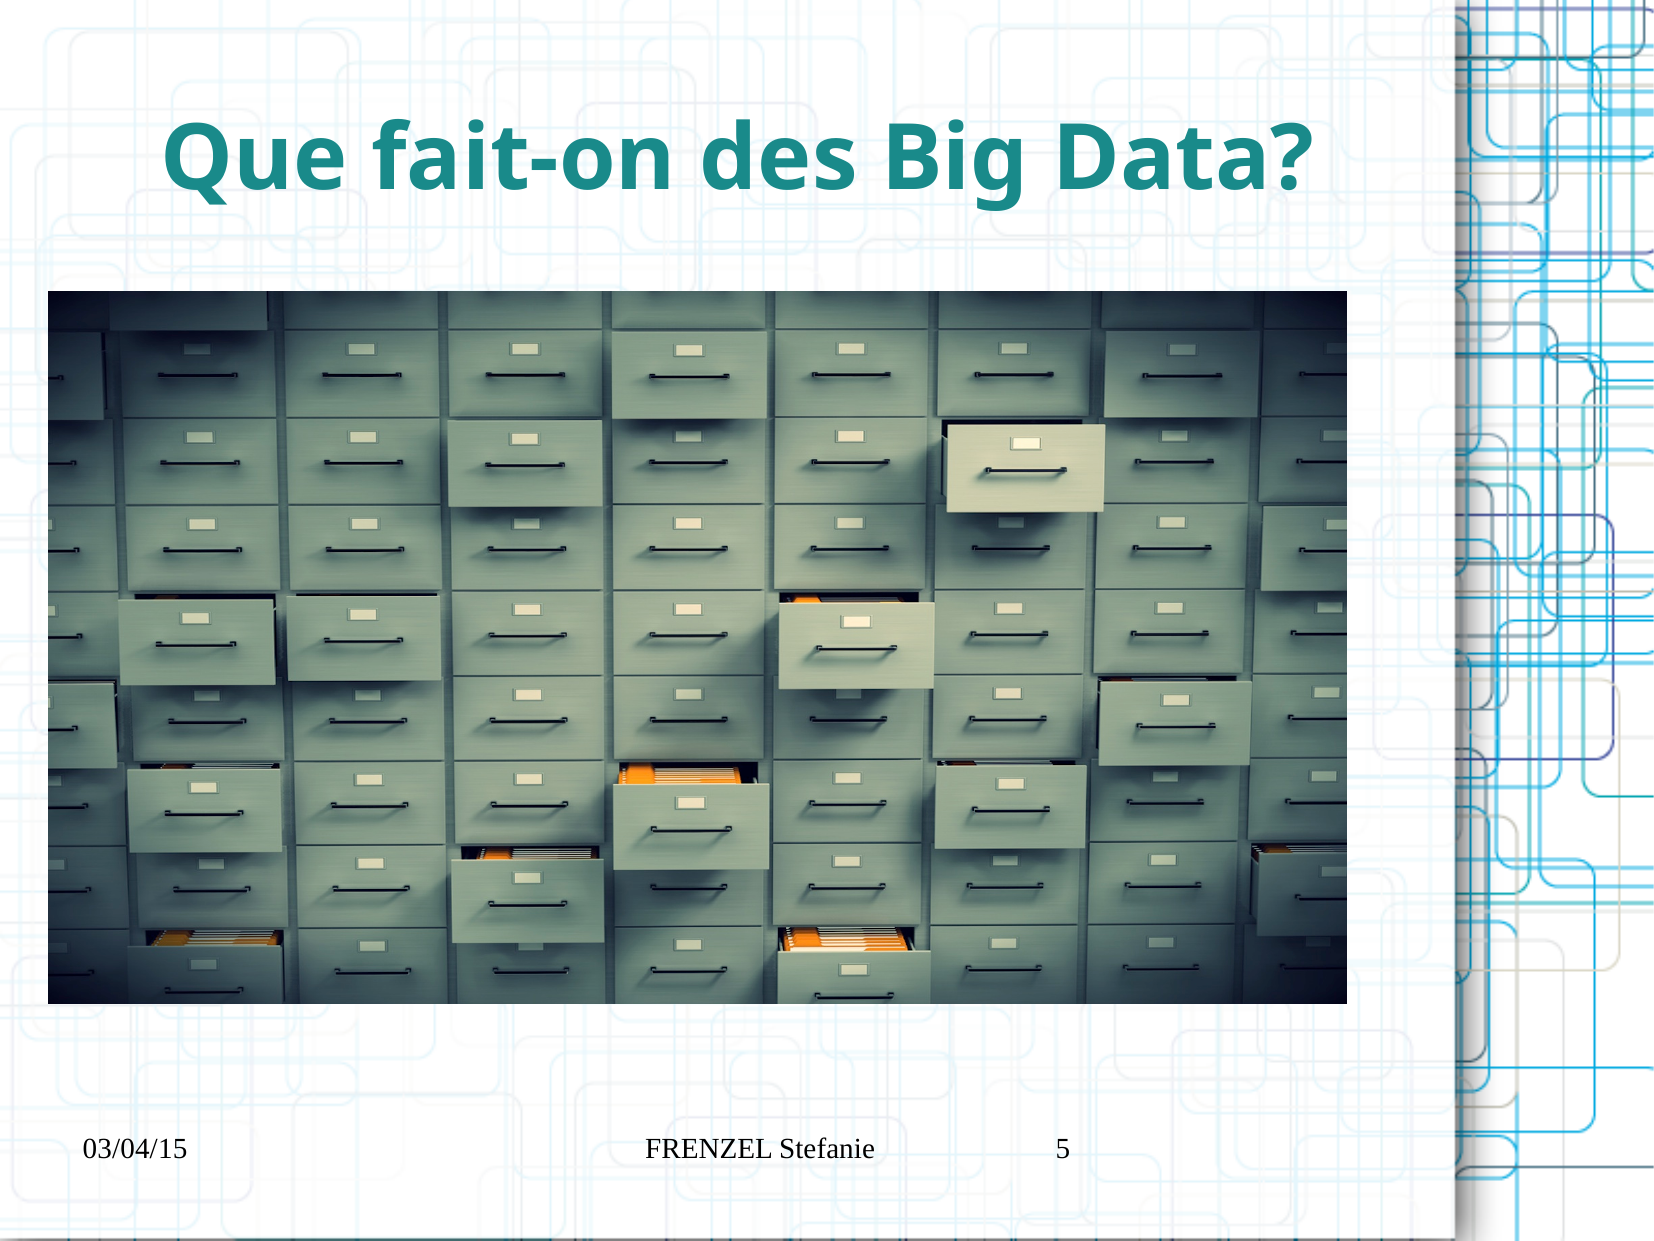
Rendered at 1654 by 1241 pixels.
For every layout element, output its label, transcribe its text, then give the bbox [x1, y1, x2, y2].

text_box 03/04/15 [82, 1129, 468, 1216]
picture [48, 291, 1347, 1004]
text_box FRENZEL Stefanie [494, 1129, 1019, 1216]
text_box [1055, 1129, 1441, 1216]
title Que fait-on des Big Data? [59, 49, 1418, 257]
